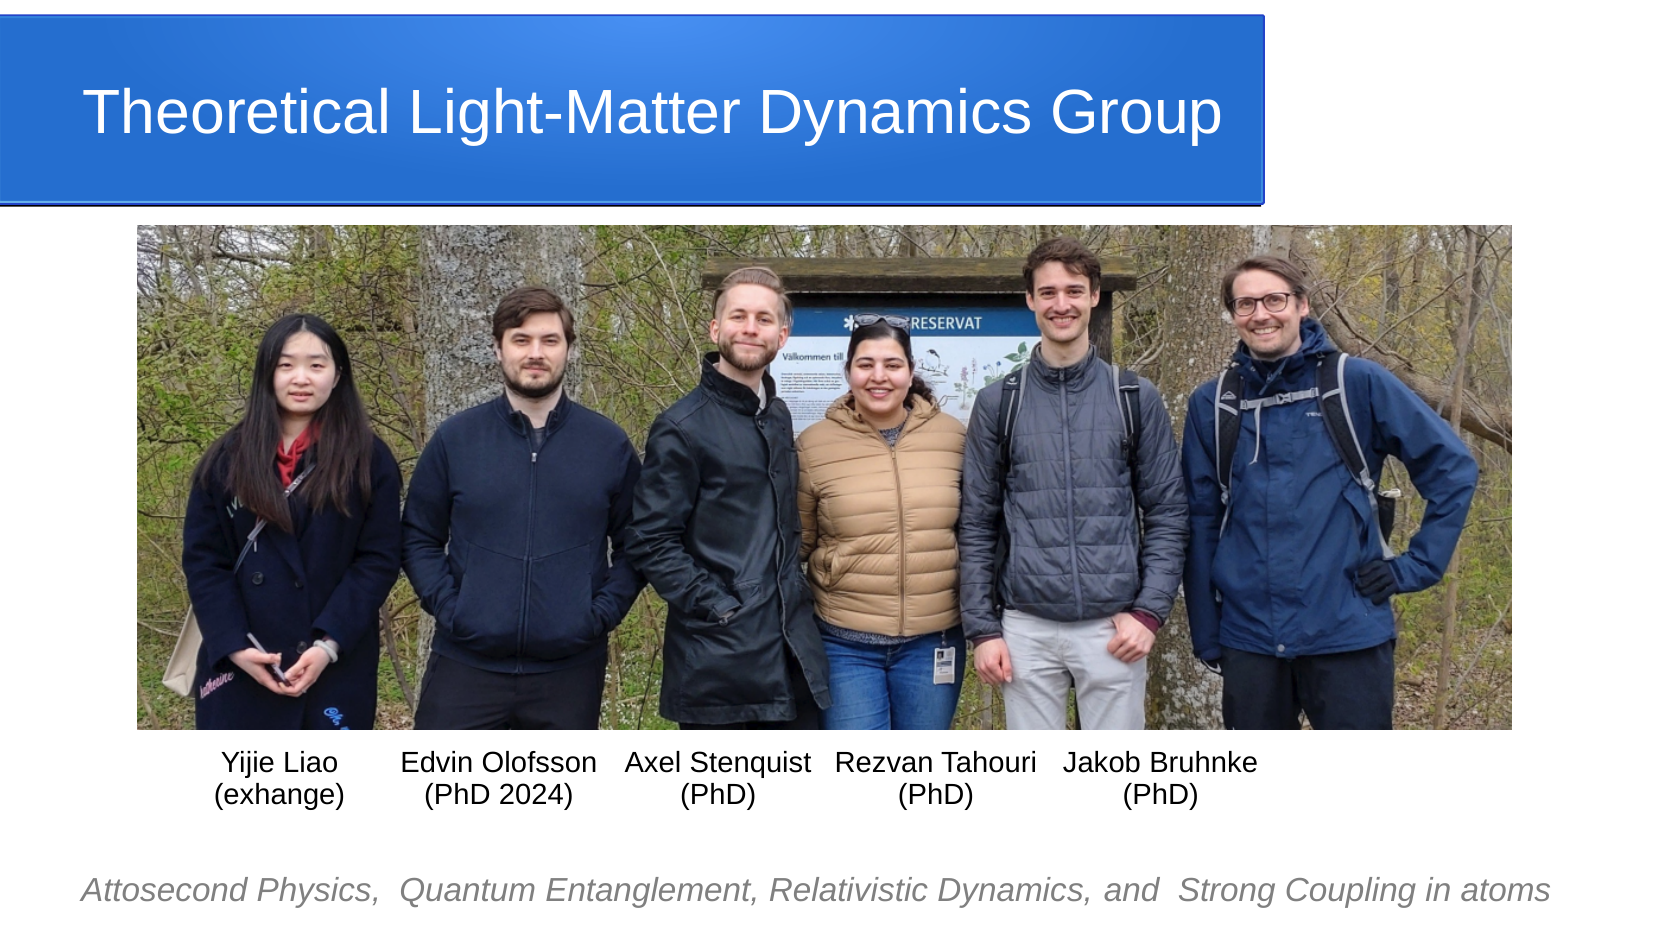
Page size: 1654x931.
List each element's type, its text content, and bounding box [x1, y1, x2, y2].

text_box Attosecond Physics, Quantum Entanglement, Relativistic Dynamics, and Strong Coupling in atoms [66, 864, 1631, 931]
text_box Yijie Liao (exhange) [79, 738, 343, 864]
picture [137, 225, 1512, 730]
text_box Axel Stenquist (PhD) [587, 738, 780, 864]
text_box Rezvan Tahouri (PhD) [780, 738, 1092, 885]
title Theoretical Light-Matter Dynamics Group [82, 35, 1235, 189]
text_box Jakob Bruhnke (PhD) [1092, 738, 1309, 859]
text_box Edvin Olofsson (PhD 2024) [343, 738, 587, 864]
